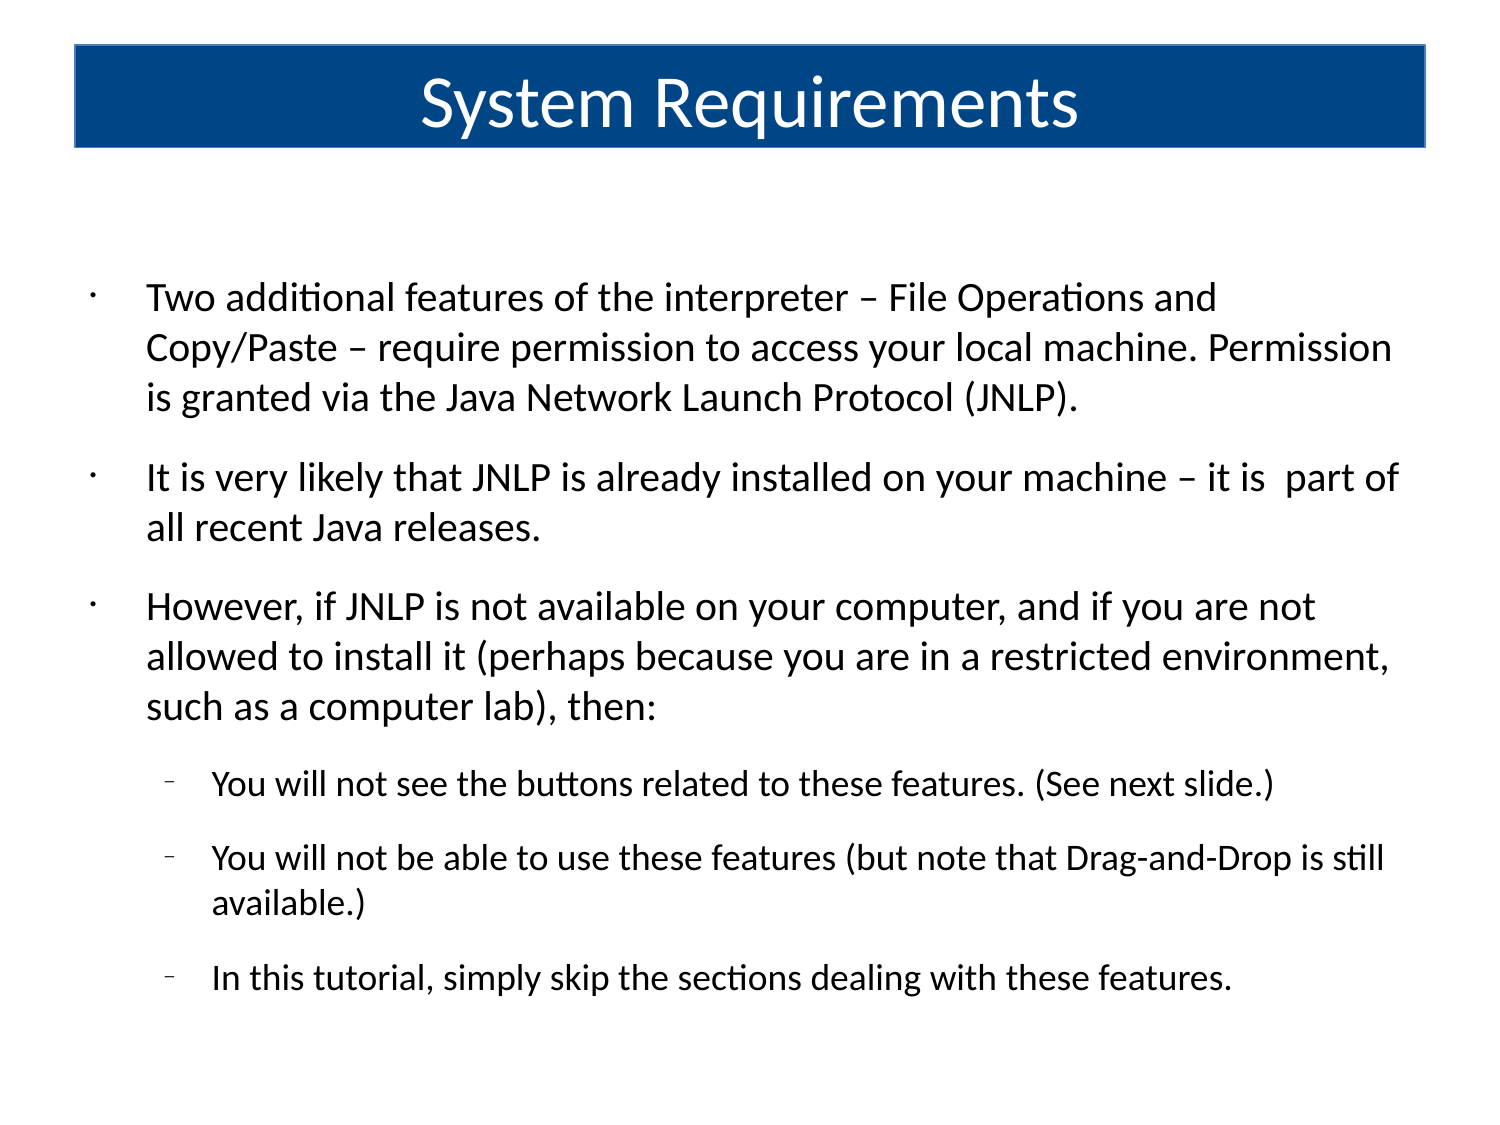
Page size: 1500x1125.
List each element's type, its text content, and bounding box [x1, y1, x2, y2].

list Two additional features of the interpreter – File Operations and Copy/Paste – require permission to access your local machine. Permission is granted via the Java Network Launch Protocol (JNLP). It is very likely that JNLP is already installed on your machine – it is part of all recent Java releases. However, if JNLP is not available on your computer, and if you are not allowed to install it (perhaps because you are in a restricted environment, such as a computer lab), then: You will not see the buttons related to these features. (See next slide.) You will not be able to use these features (but note that Drag-and-Drop is still available.) In this tutorial, simply skip the sections dealing with these features. [75, 262, 1425, 1005]
title System Requirements [75, 45, 1425, 148]
